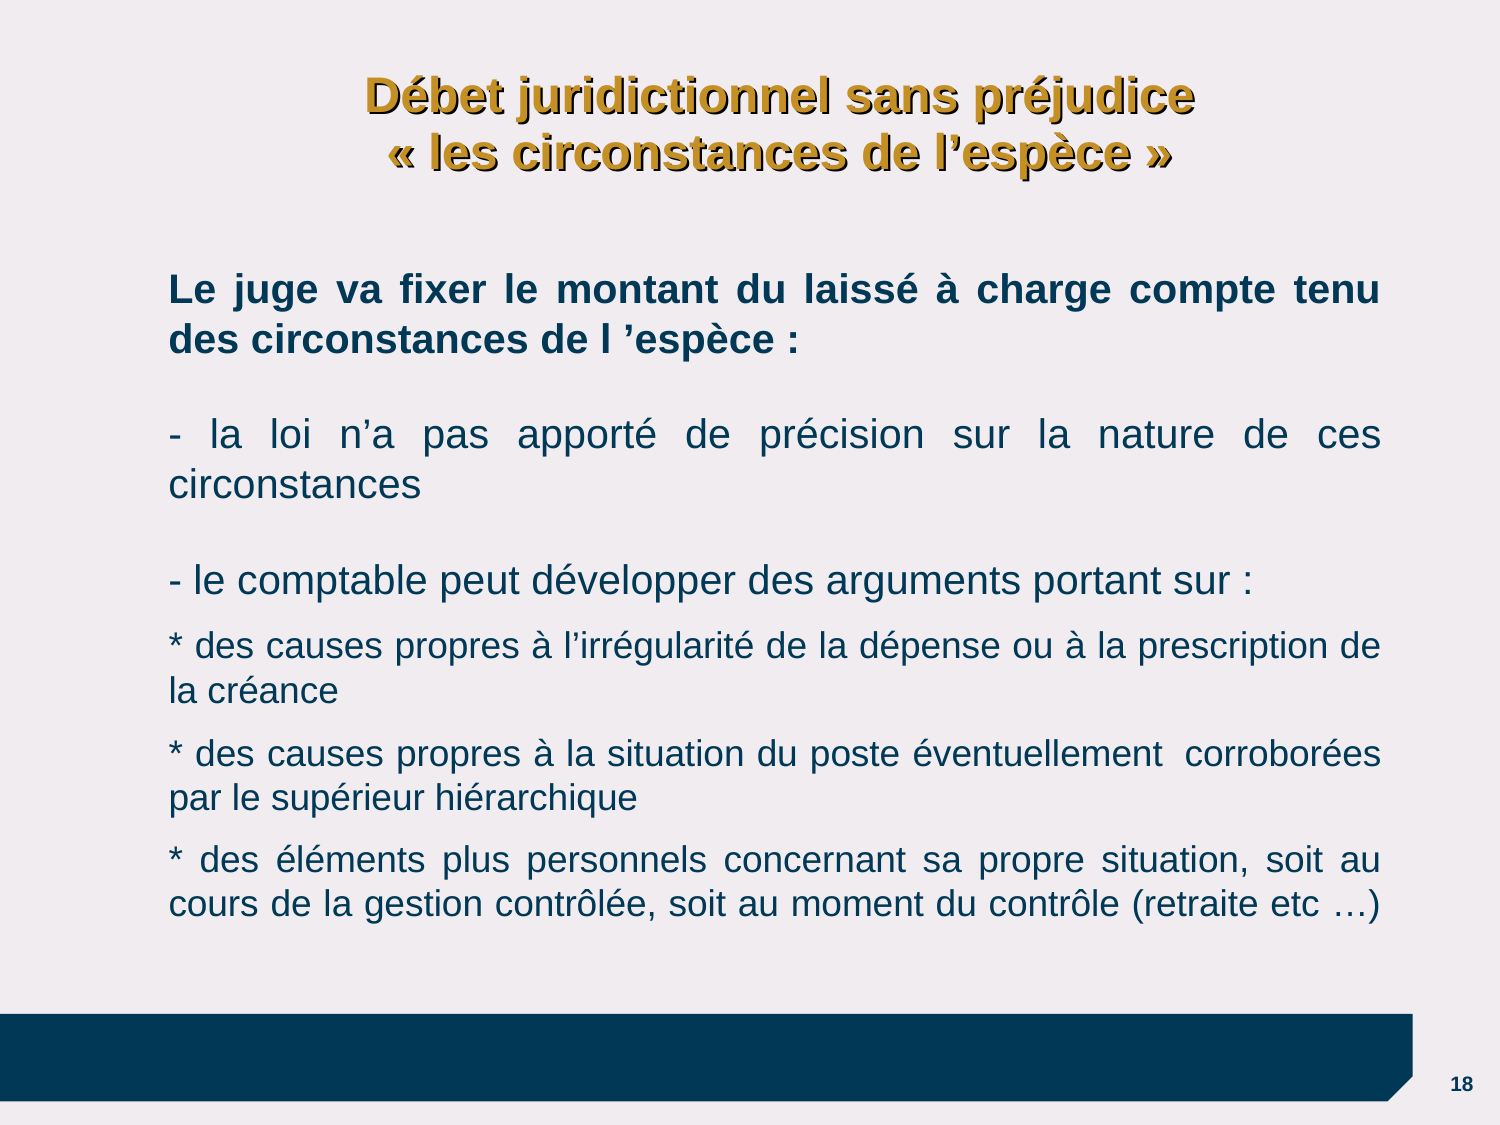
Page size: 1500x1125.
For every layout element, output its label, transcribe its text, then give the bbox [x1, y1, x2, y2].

list Le juge va fixer le montant du laissé à charge compte tenu des circonstances de l ’espèce : - la loi n’a pas apporté de précision sur la nature de ces circonstances - le comptable peut développer des arguments portant sur : * des causes propres à l’irrégularité de la dépense ou à la prescription de la créance * des causes propres à la situation du poste éventuellement corroborées par le supérieur hiérarchique * des éléments plus personnels concernant sa propre situation, soit au cours de la gestion contrôlée, soit au moment du contrôle (retraite etc …) [125, 262, 1382, 977]
title Débet juridictionnel sans préjudice « les circonstances de l’espèce » [121, 65, 1438, 183]
